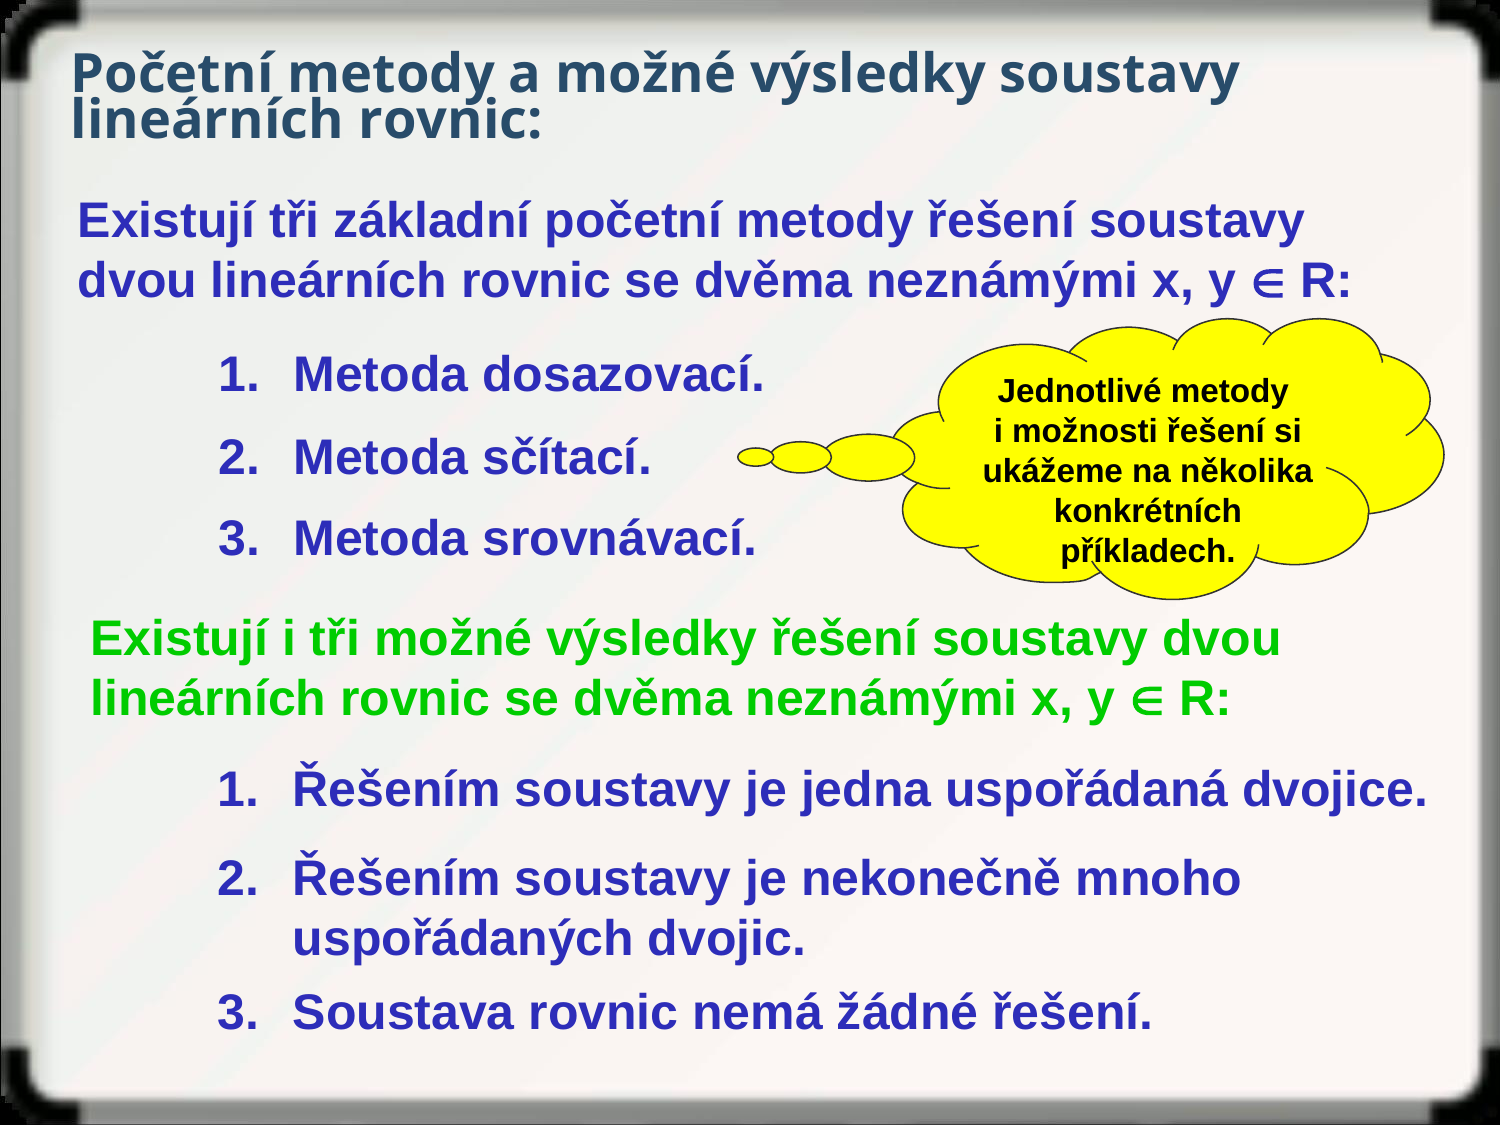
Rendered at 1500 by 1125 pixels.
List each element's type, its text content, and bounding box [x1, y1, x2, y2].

text_box Soustava rovnic nemá žádné řešení. [203, 962, 1451, 1057]
text_box Řešením soustavy je nekonečně mnoho uspořádaných dvojic. [203, 858, 1466, 953]
text_box Jednotlivé metody i možnosti řešení si ukážeme na několika konkrétních příkladech. [737, 318, 1445, 600]
text_box Metoda srovnávací. [203, 488, 935, 583]
text_box Existují i tři možné výsledky řešení soustavy dvou lineárních rovnic se dvěma neznámými x, y  R: [75, 597, 1405, 733]
text_box Existují tři základní početní metody řešení soustavy dvou lineárních rovnic se dvěma neznámými x, y  R: [63, 200, 1407, 295]
text_box Řešením soustavy je jedna uspořádaná dvojice. [203, 738, 1466, 834]
text_box Početní metody a možné výsledky soustavy lineárních rovnic: [55, 54, 1430, 149]
picture [0, 0, 1500, 1125]
text_box Metoda dosazovací. [203, 324, 935, 406]
text_box Metoda sčítací. [203, 406, 935, 488]
